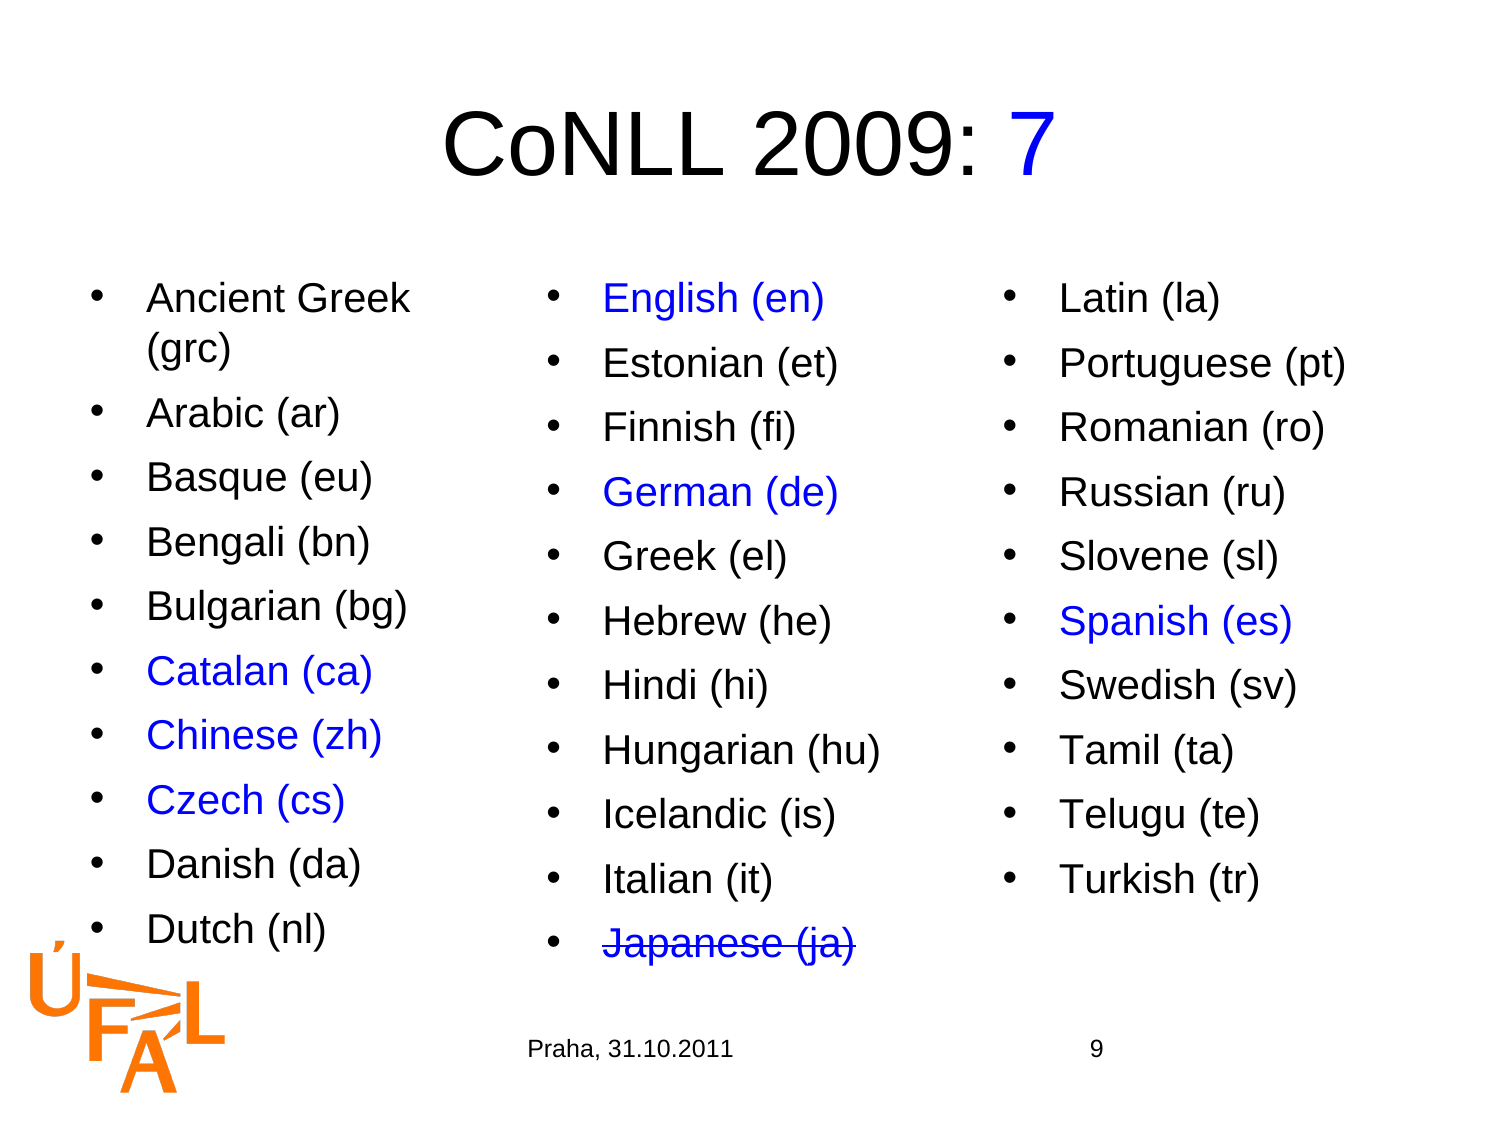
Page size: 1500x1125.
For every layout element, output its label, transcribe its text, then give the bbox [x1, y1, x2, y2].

list English (en) Estonian (et) Finnish (fi) German (de) Greek (el) Hebrew (he) Hindi (hi) Hungarian (hu) Icelandic (is) Italian (it) Japanese (ja) [531, 262, 967, 1004]
list Ancient Greek (grc) Arabic (ar) Basque (eu) Bengali (bn) Bulgarian (bg) Catalan (ca) Chinese (zh) Czech (cs) Danish (da) Dutch (nl) [75, 262, 510, 961]
picture [29, 940, 225, 1093]
title CoNLL 2009: 7 [75, 14, 1426, 263]
list Latin (la) Portuguese (pt) Romanian (ro) Russian (ru) Slovene (sl) Spanish (es) Swedish (sv) Tamil (ta) Telugu (te) Turkish (tr) [987, 262, 1423, 1004]
